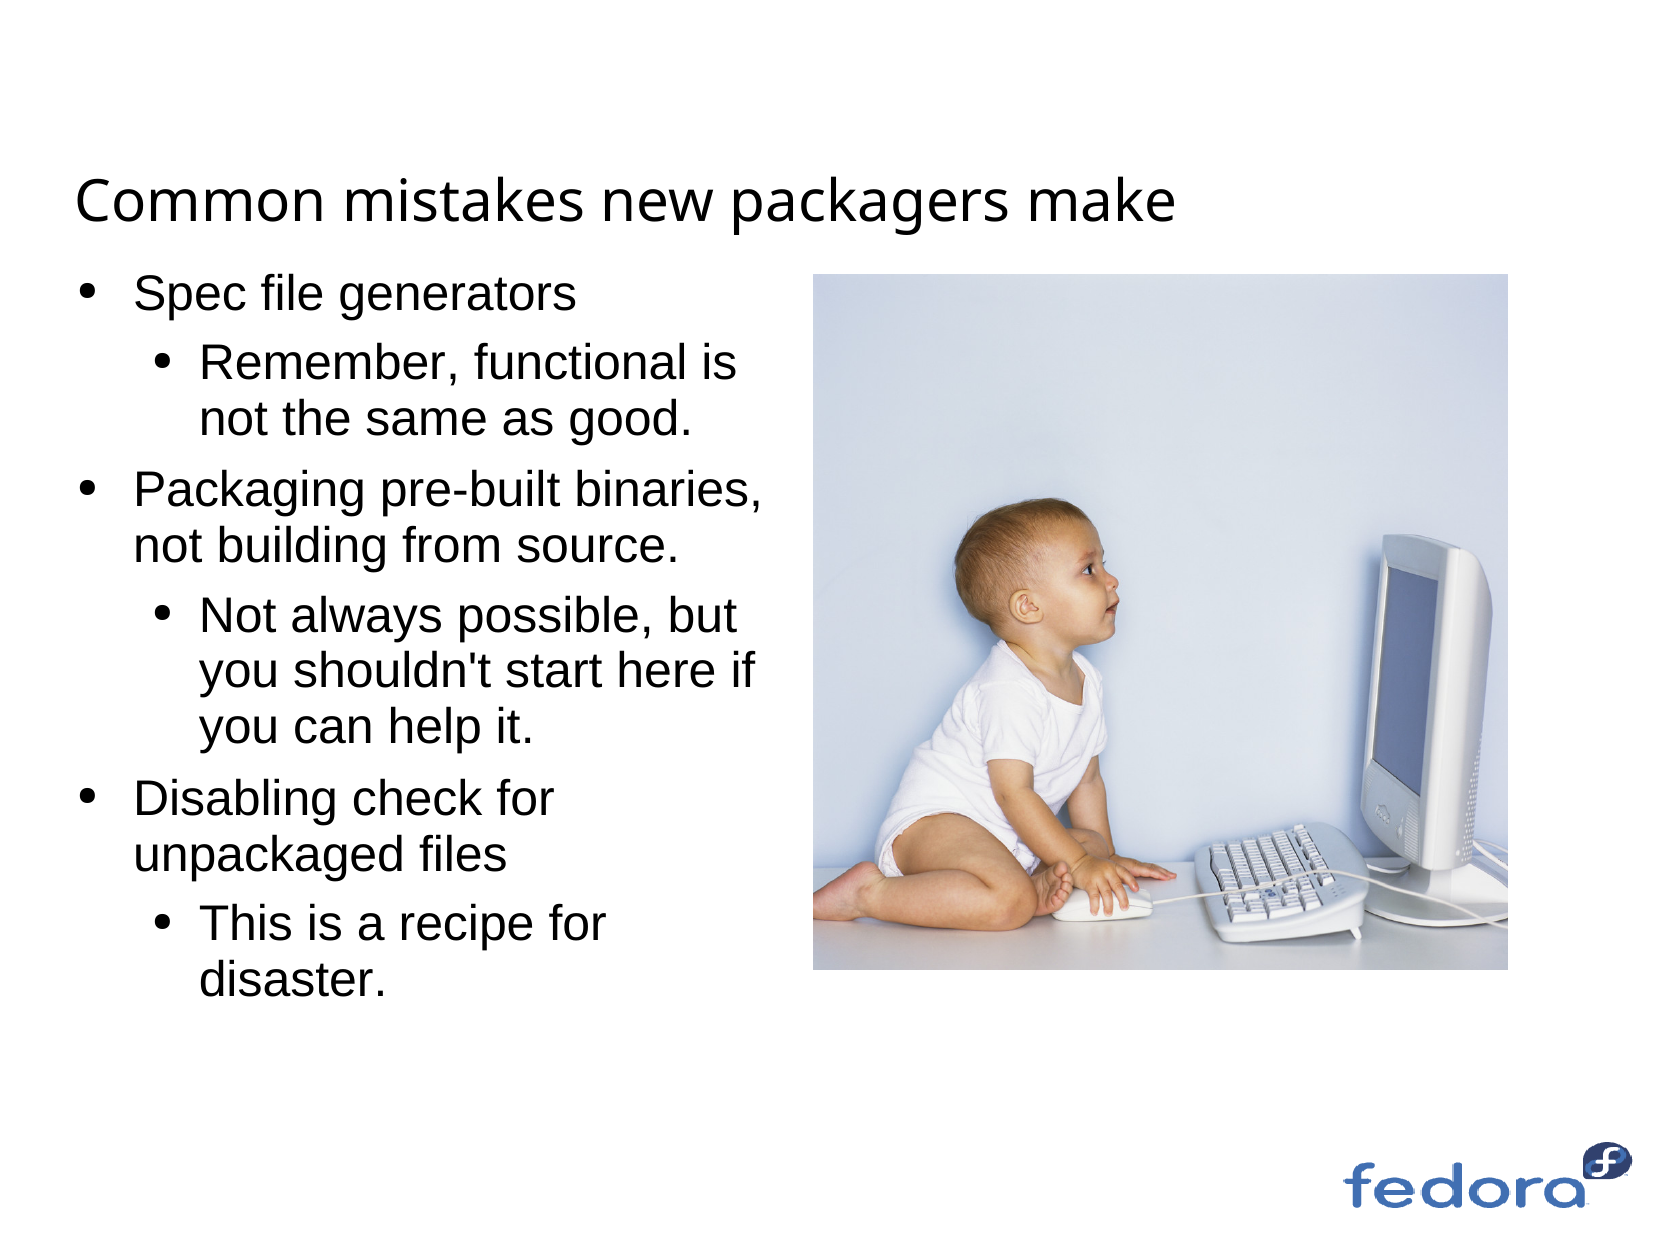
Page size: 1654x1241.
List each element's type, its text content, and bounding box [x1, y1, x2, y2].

title Common mistakes new packagers make [74, 140, 1506, 259]
picture [813, 274, 1508, 970]
picture [1332, 1124, 1651, 1227]
list Spec file generators Remember, functional is not the same as good. Packaging pre-built binaries, not building from source. Not always possible, but you shouldn't start here if you can help it. Disabling check for unpackaged files This is a recipe for disaster. [77, 264, 772, 1174]
